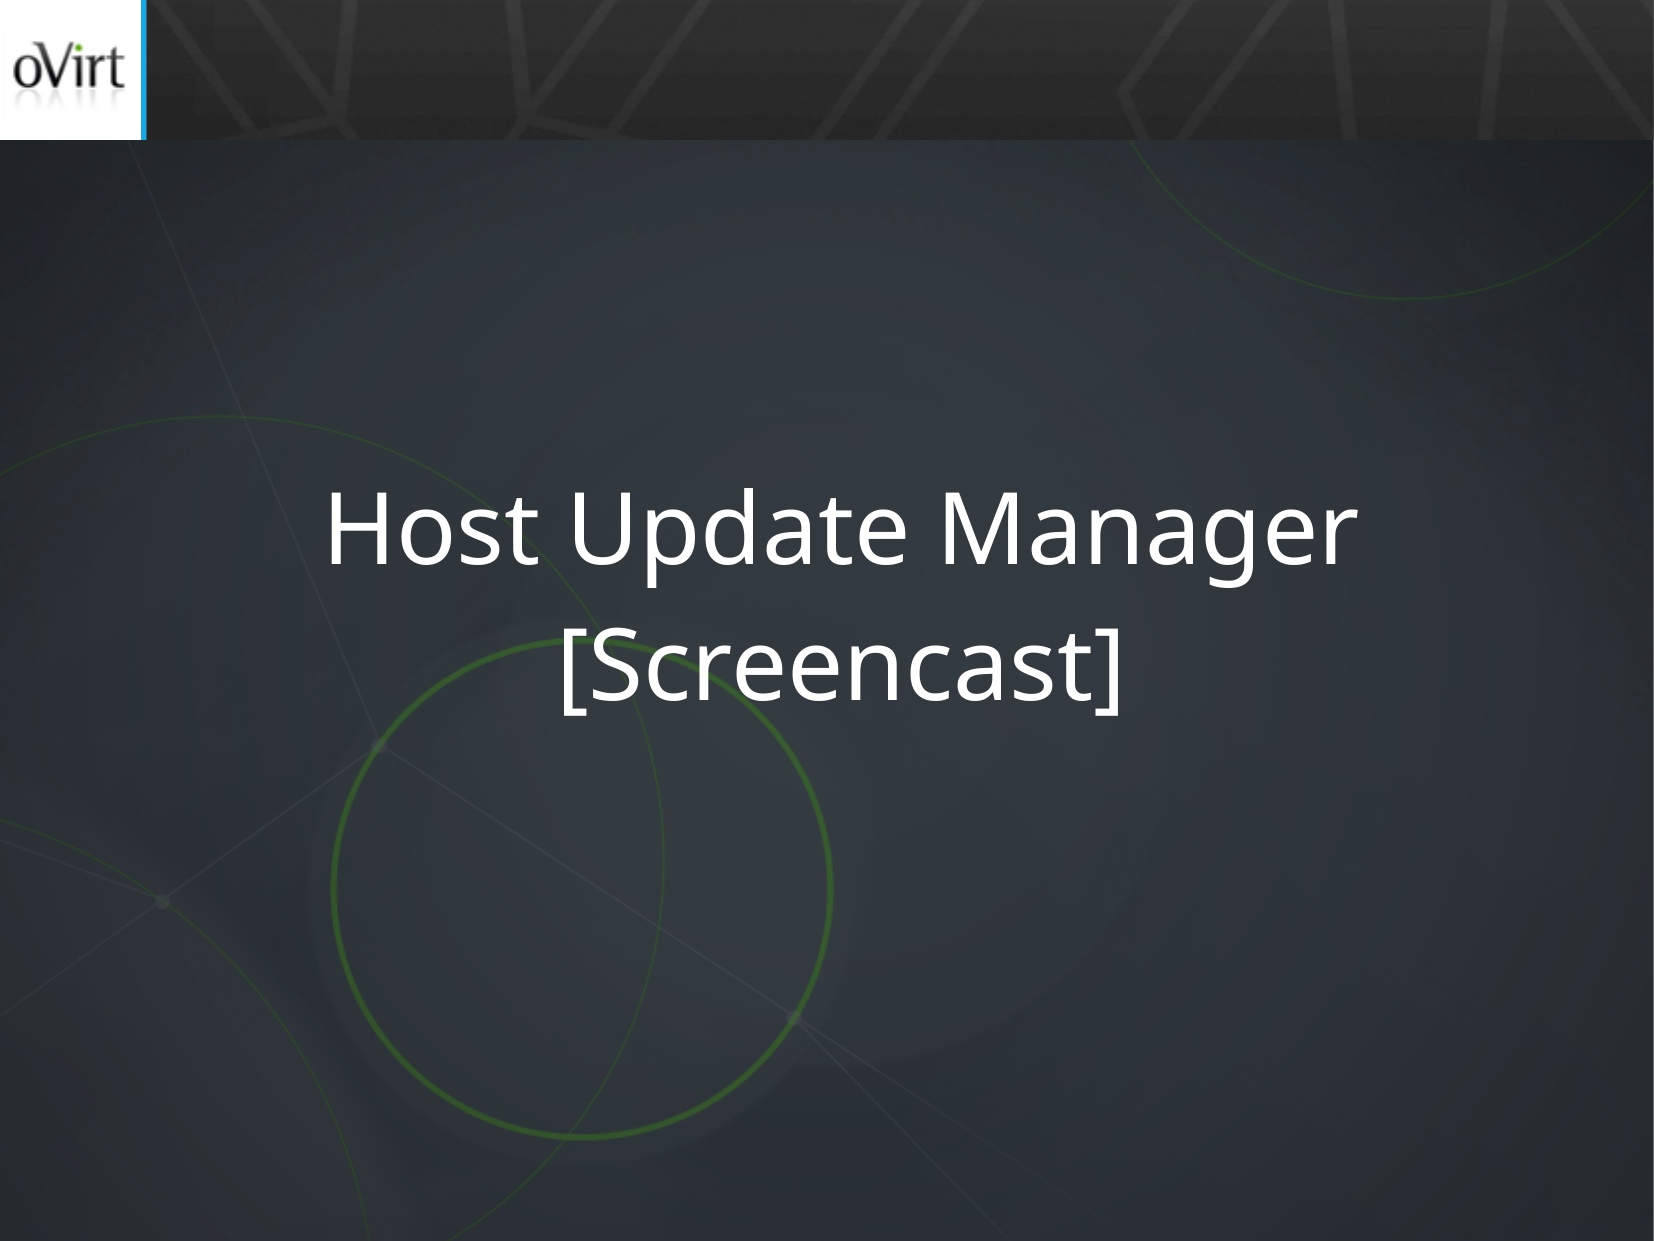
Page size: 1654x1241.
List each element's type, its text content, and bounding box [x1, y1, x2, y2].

text_box Host Update Manager [Screencast] [307, 450, 1654, 689]
picture [0, 0, 1654, 1241]
picture [594, 689, 626, 693]
picture [968, 689, 988, 694]
